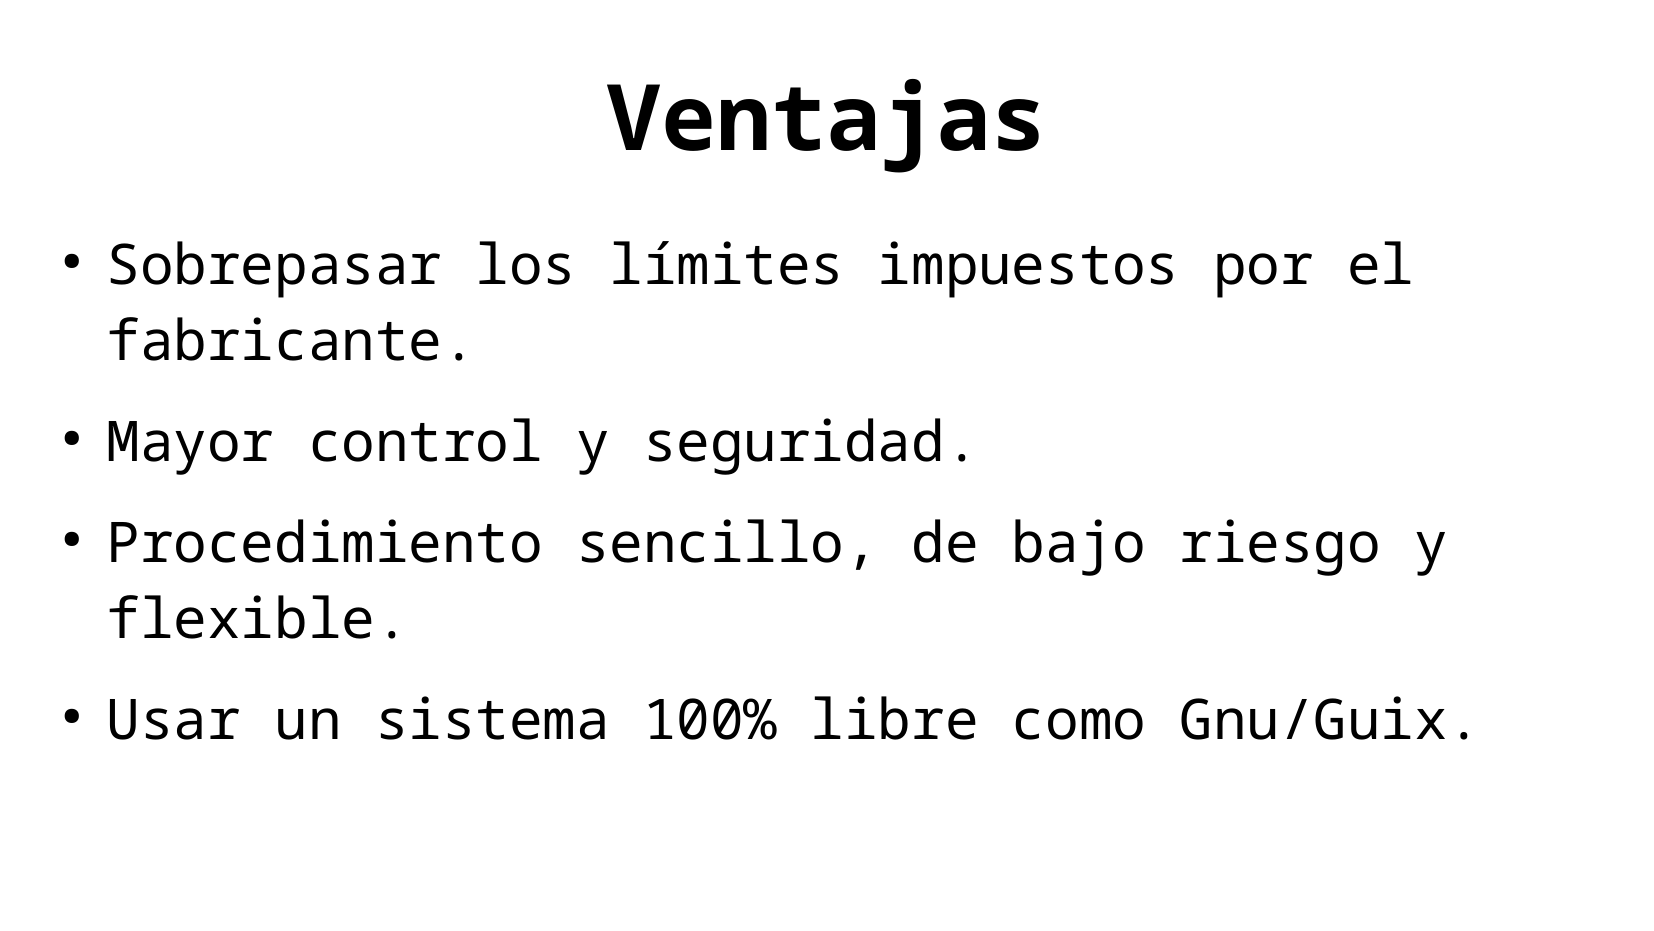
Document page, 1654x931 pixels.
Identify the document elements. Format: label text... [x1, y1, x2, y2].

list Sobrepasar los límites impuestos por el fabricante. Mayor control y seguridad. Procedimiento sencillo, de bajo riesgo y flexible. Usar un sistema 100% libre como Gnu/Guix. [47, 224, 1560, 764]
title Ventajas [82, 37, 1571, 193]
